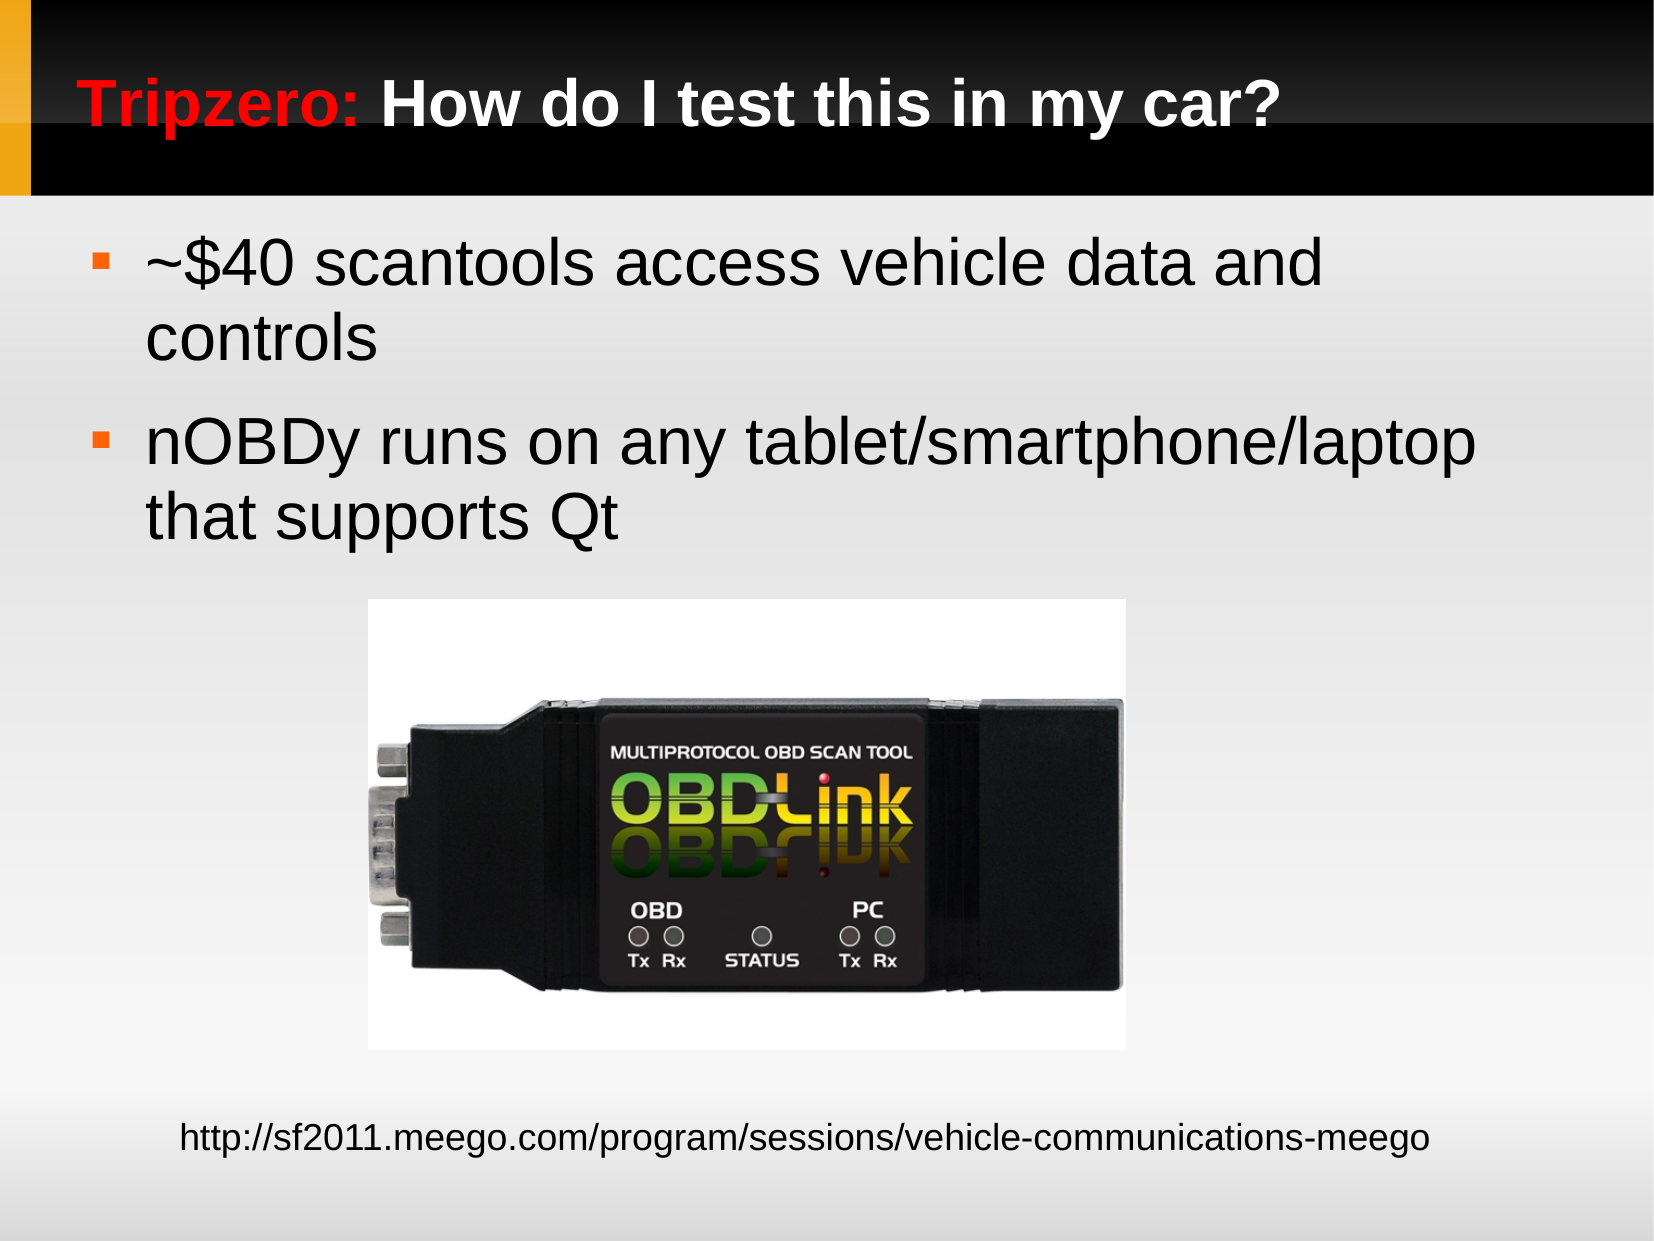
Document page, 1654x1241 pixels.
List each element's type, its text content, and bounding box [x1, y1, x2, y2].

picture [0, 0, 1654, 1241]
list ~$40 scantools access vehicle data and controls nOBDy runs on any tablet/smartphone/laptop that supports Qt [75, 225, 1571, 1109]
title Tripzero: How do I test this in my car? [76, 0, 1565, 208]
text_box http://sf2011.meego.com/program/sessions/vehicle-communications-meego [164, 1108, 1450, 1166]
